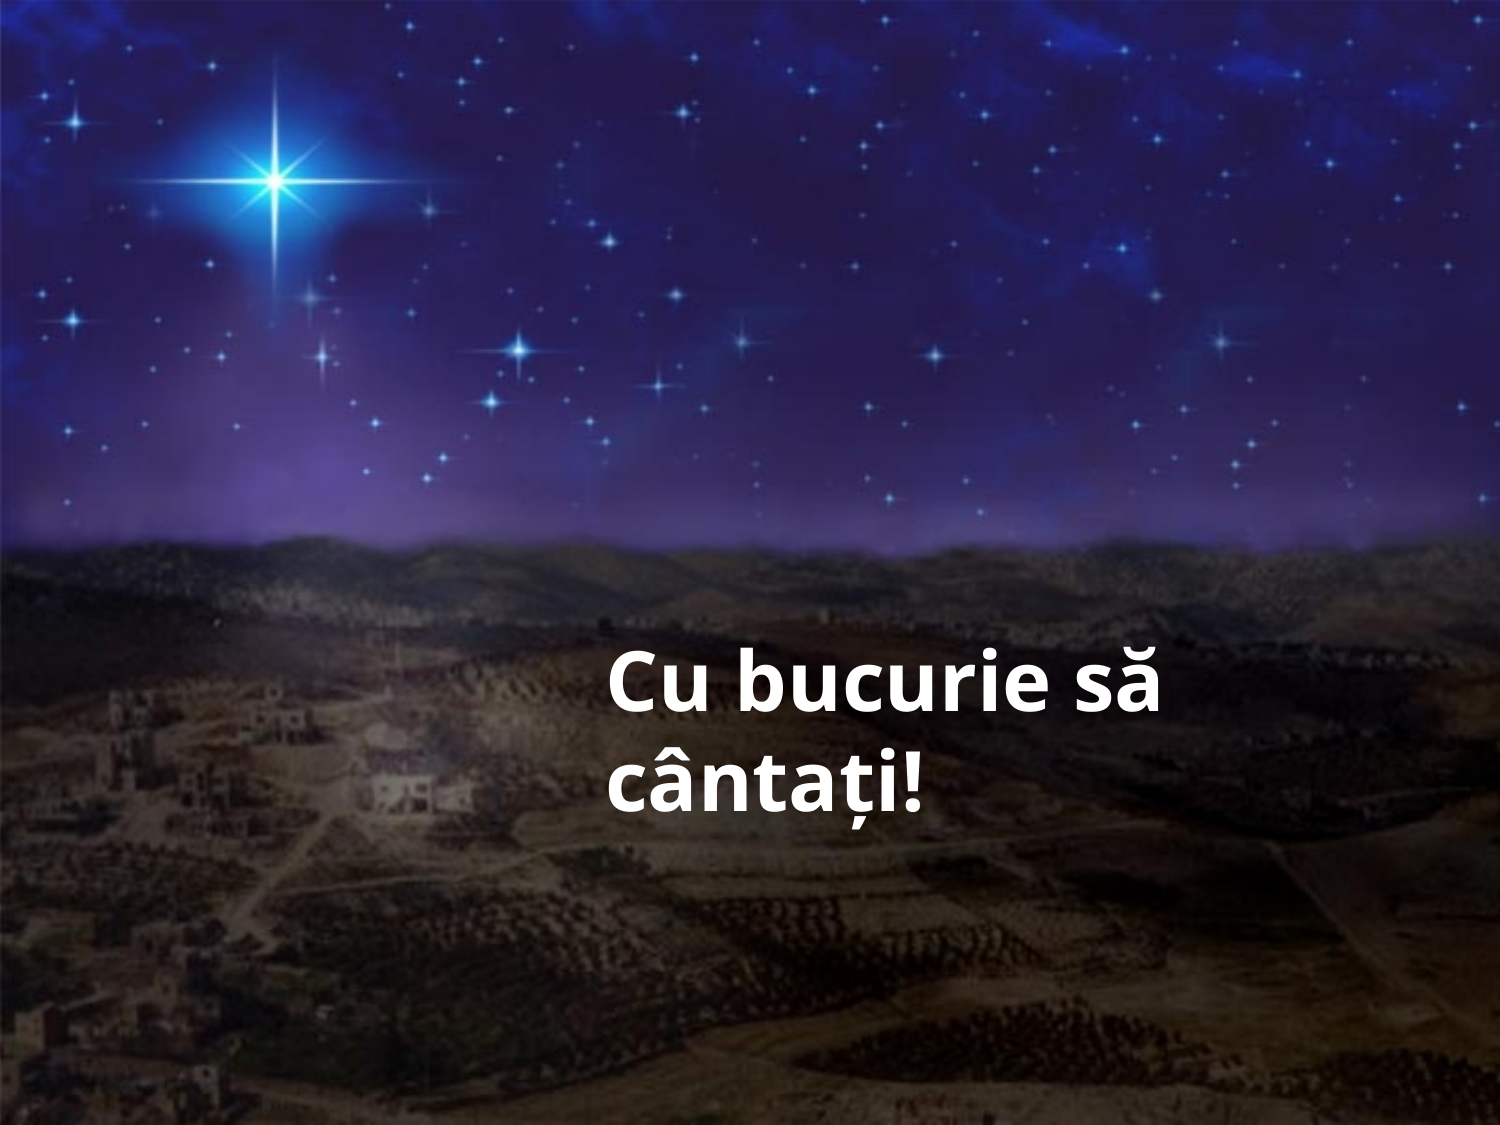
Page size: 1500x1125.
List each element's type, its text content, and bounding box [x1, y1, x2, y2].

picture [0, 0, 1500, 1125]
text_box Cu bucurie să cântaţi! [590, 620, 1500, 746]
